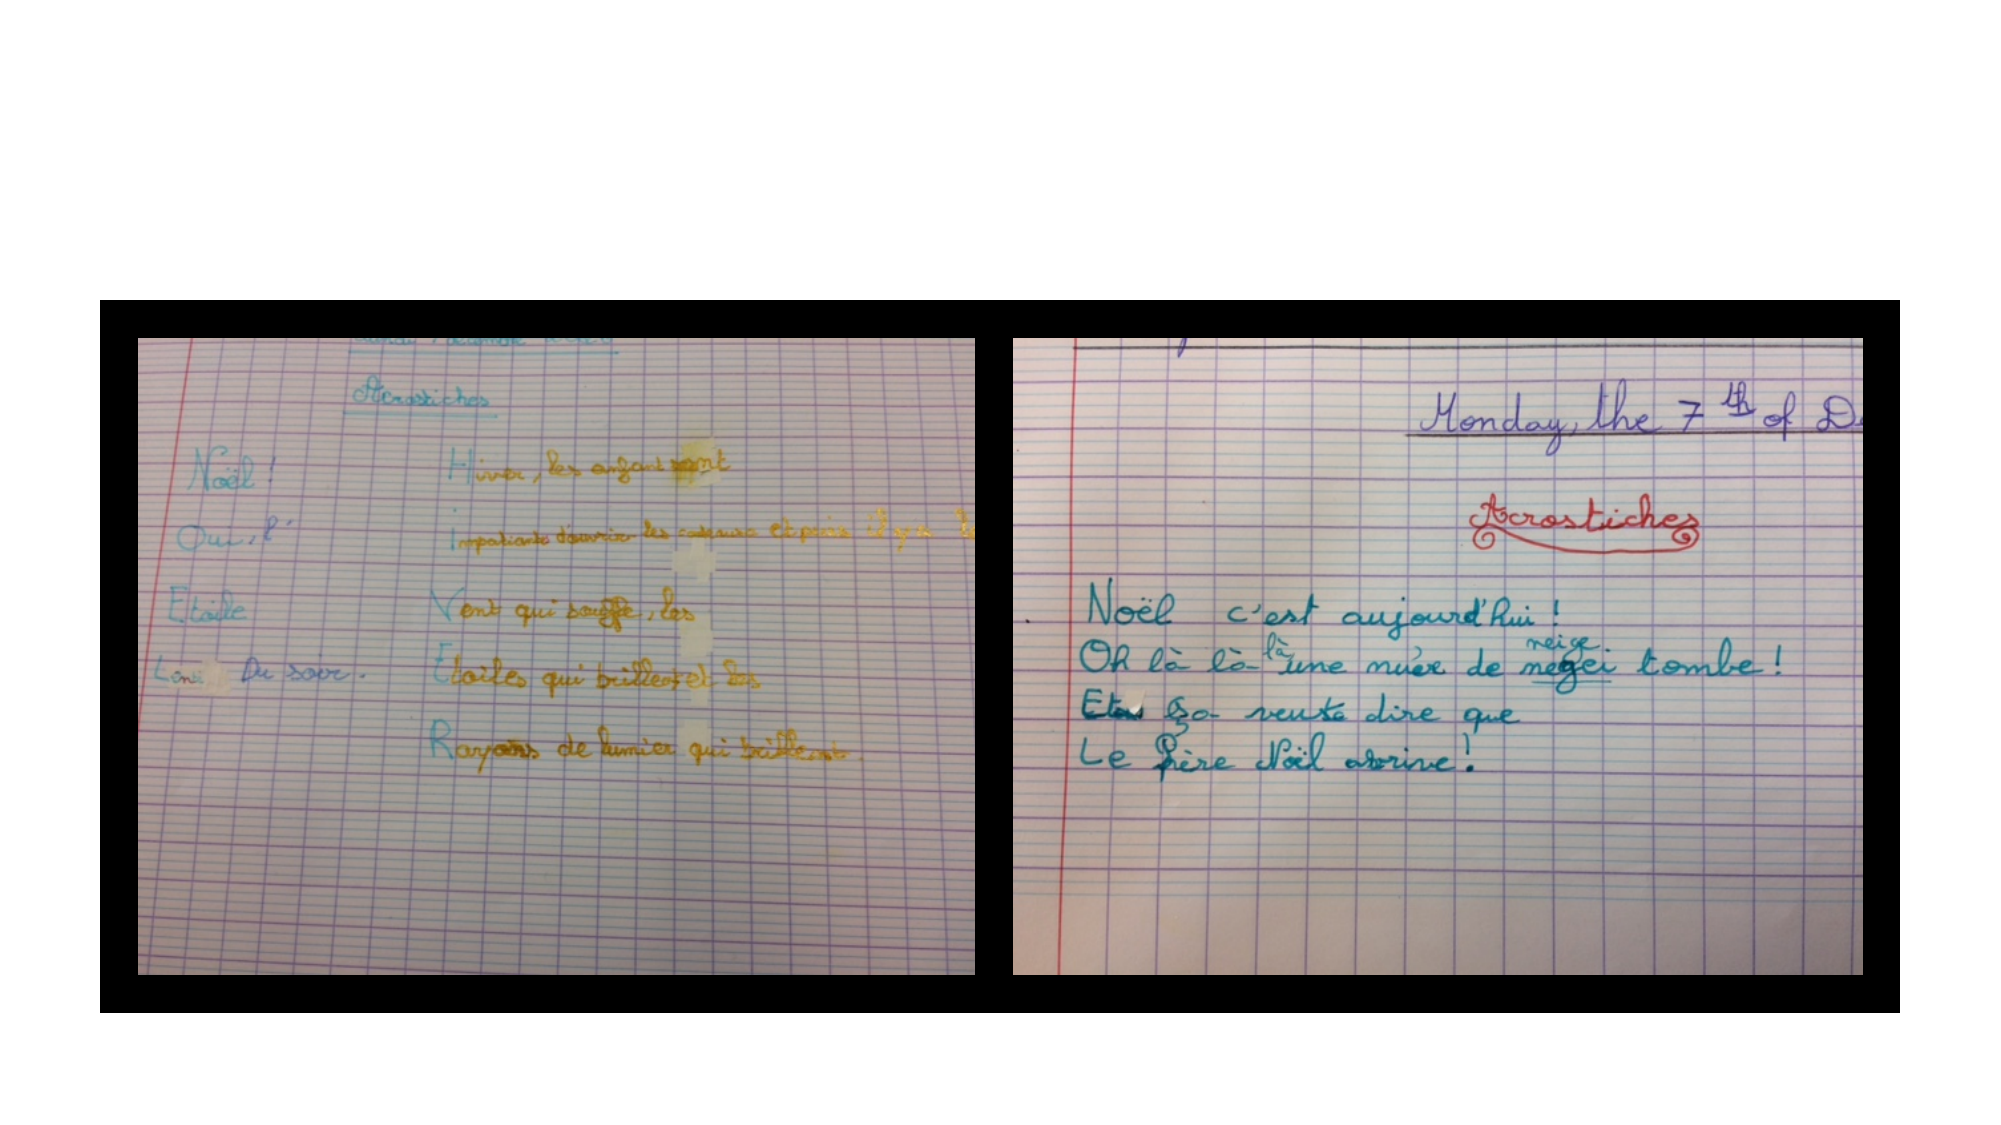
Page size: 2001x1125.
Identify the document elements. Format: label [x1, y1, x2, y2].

picture [1012, 337, 1863, 976]
picture [137, 337, 975, 976]
